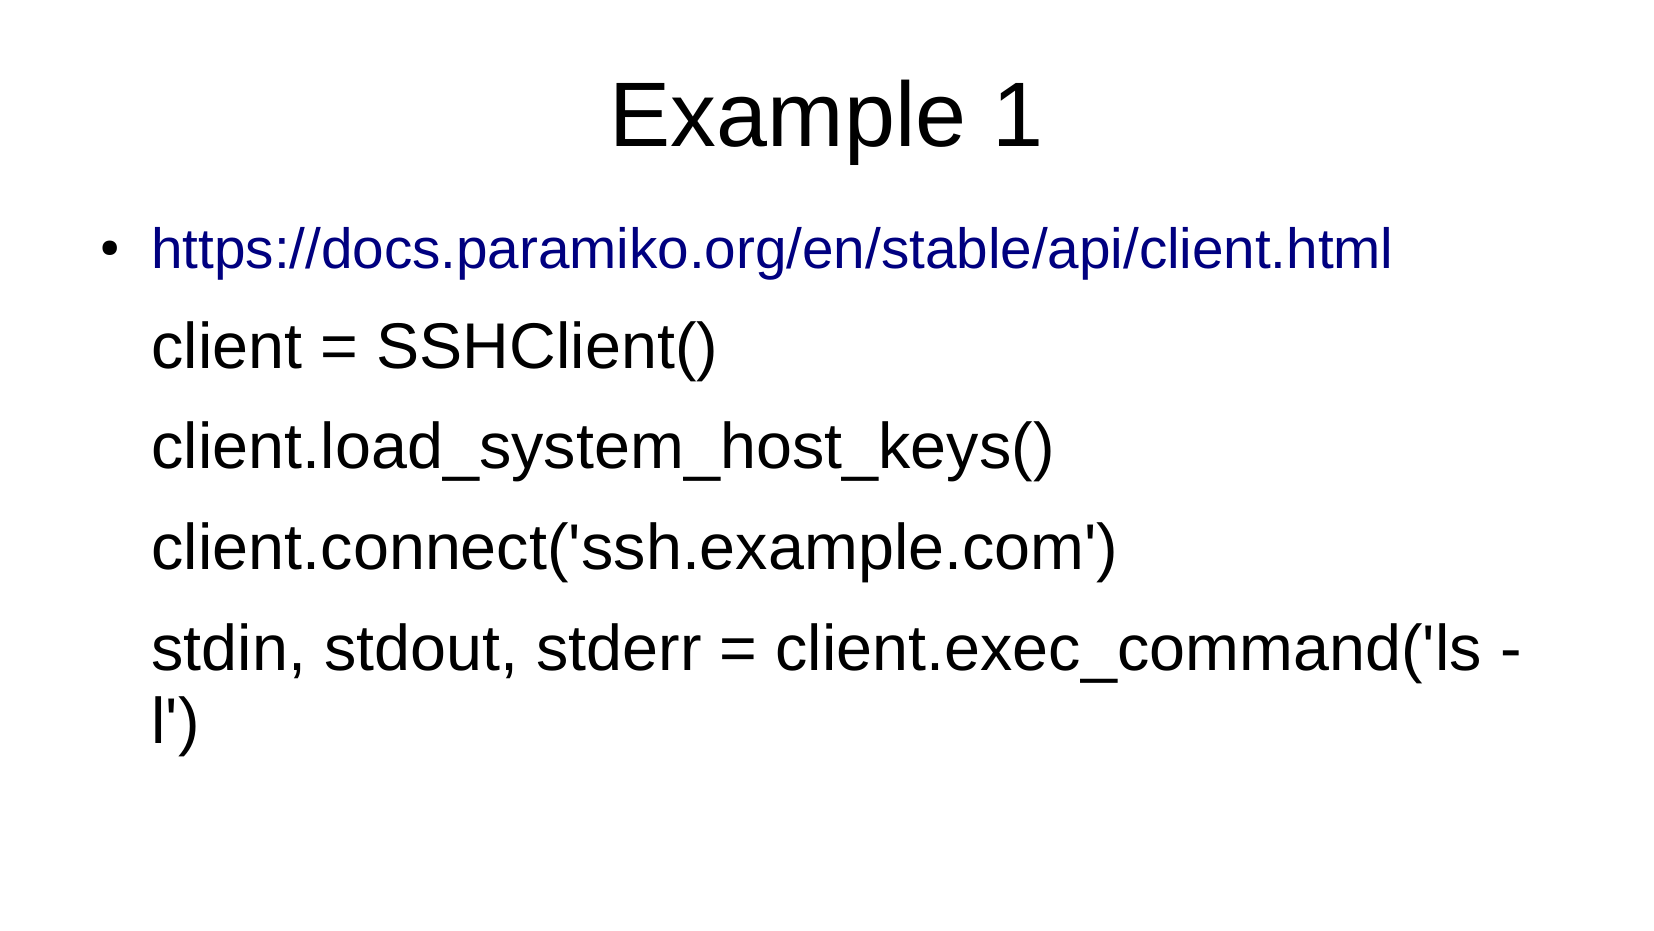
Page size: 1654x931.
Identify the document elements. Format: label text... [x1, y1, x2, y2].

list https://docs.paramiko.org/en/stable/api/client.html client = SSHClient() client.load_system_host_keys() client.connect('ssh.example.com') stdin, stdout, stderr = client.exec_command('ls -l') [82, 217, 1571, 758]
title Example 1 [82, 37, 1571, 193]
